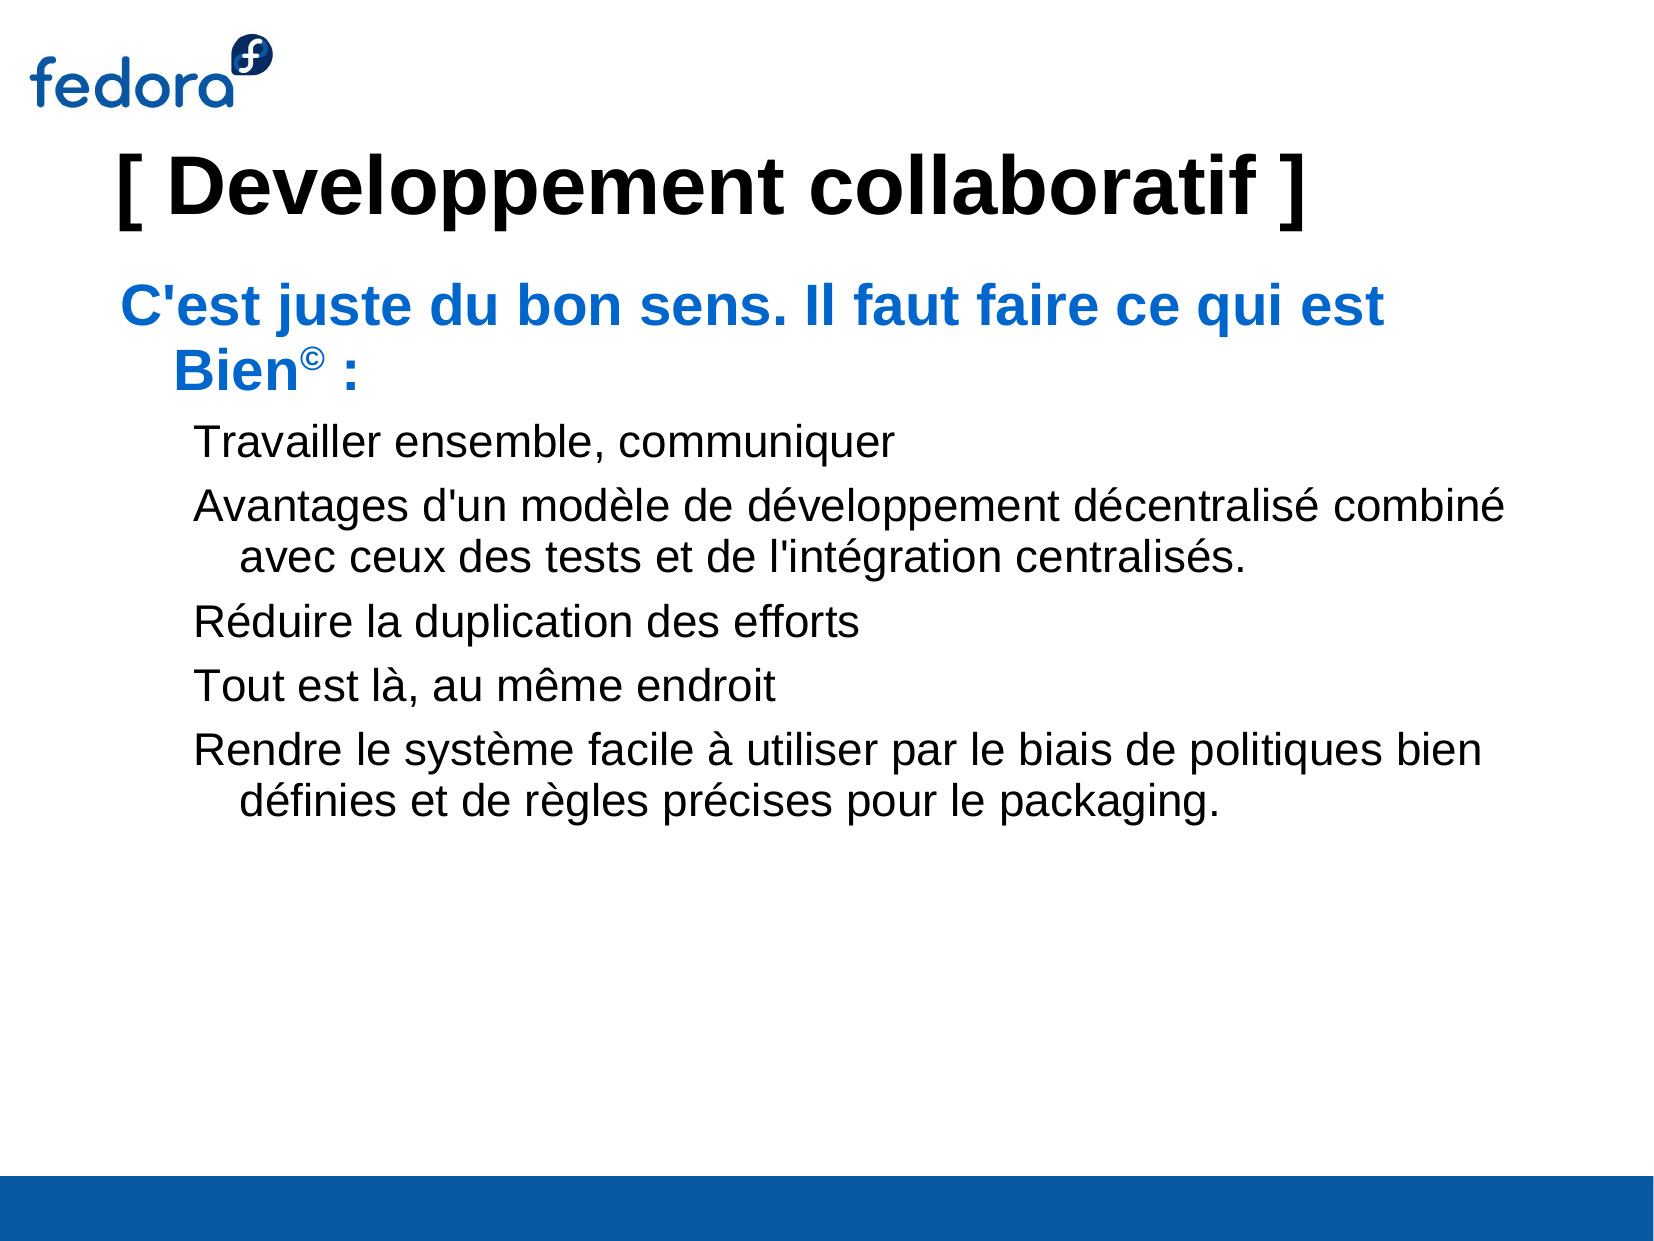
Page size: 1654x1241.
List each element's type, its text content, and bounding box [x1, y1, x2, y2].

list C'est juste du bon sens. Il faut faire ce qui est Bien© : Travailler ensemble, communiquer Avantages d'un modèle de développement décentralisé combiné avec ceux des tests et de l'intégration centralisés. Réduire la duplication des efforts Tout est là, au même endroit Rendre le système facile à utiliser par le biais de politiques bien définies et de règles précises pour le packaging. [118, 272, 1523, 1092]
picture [0, 1176, 1654, 1241]
title [ Developpement collaboratif ] [115, 122, 1521, 249]
picture [22, 27, 277, 115]
